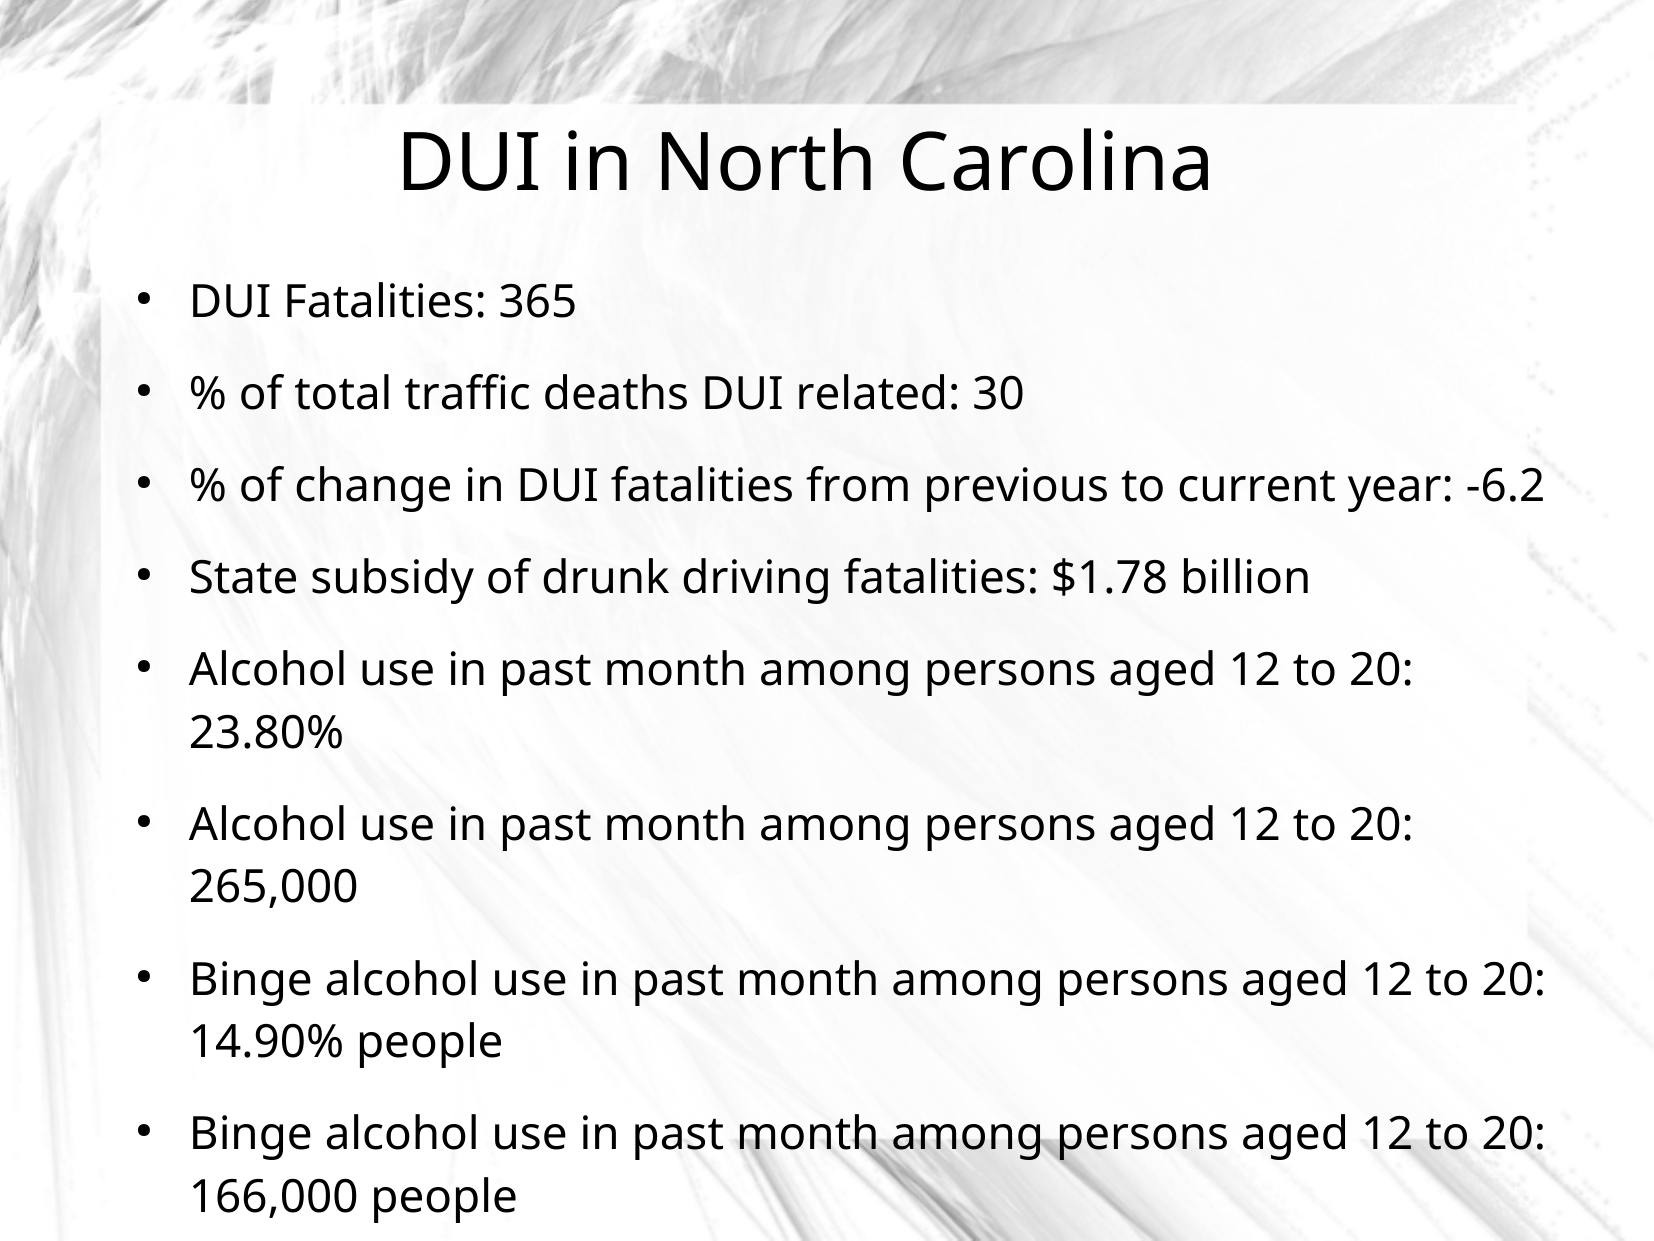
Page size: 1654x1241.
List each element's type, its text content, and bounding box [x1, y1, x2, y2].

picture [0, 0, 1654, 1241]
list DUI Fatalities: 365 % of total traffic deaths DUI related: 30 % of change in DUI fatalities from previous to current year: -6.2 State subsidy of drunk driving fatalities: $1.78 billion Alcohol use in past month among persons aged 12 to 20: 23.80% Alcohol use in past month among persons aged 12 to 20: 265,000 Binge alcohol use in past month among persons aged 12 to 20: 14.90% people Binge alcohol use in past month among persons aged 12 to 20: 166,000 people [118, 268, 1571, 1211]
title DUI in North Carolina [112, 75, 1501, 243]
